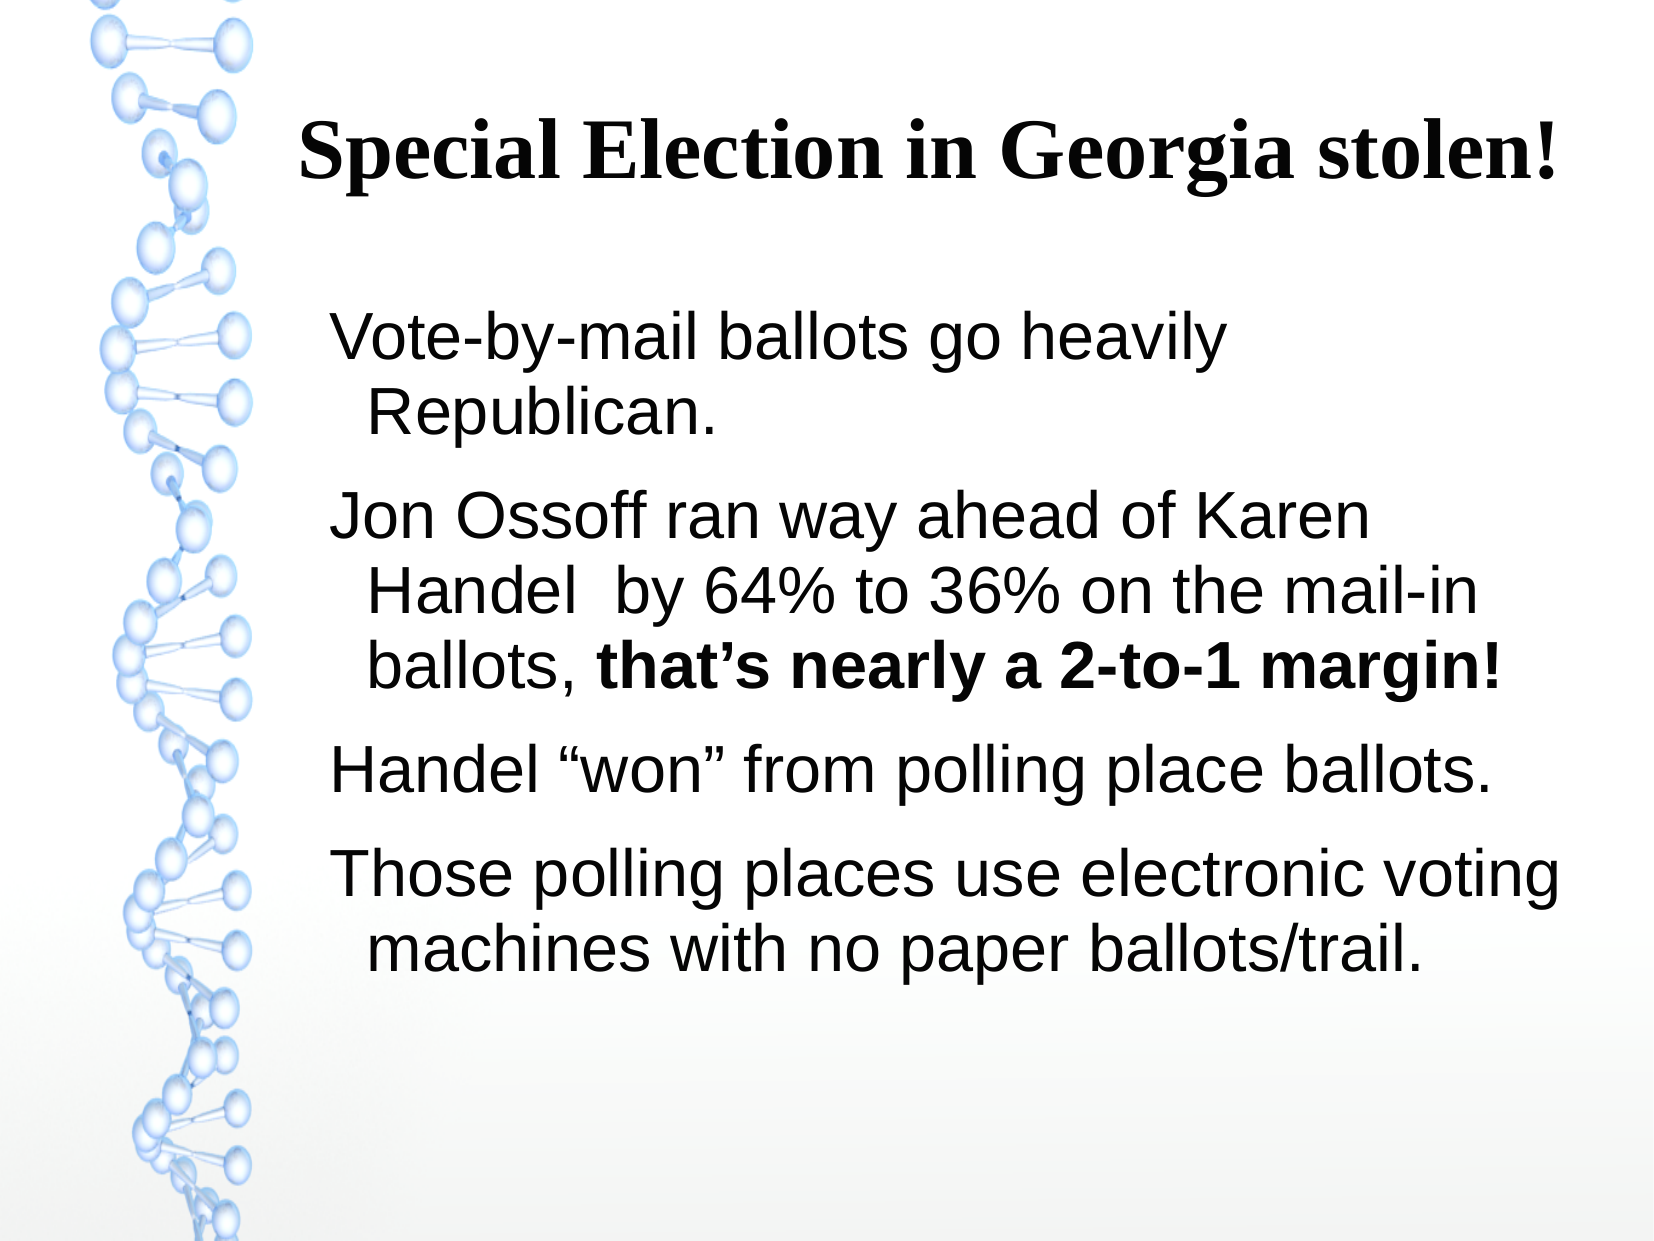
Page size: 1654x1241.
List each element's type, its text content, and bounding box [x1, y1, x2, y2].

picture [0, 0, 1654, 1241]
list Vote-by-mail ballots go heavily Republican. Jon Ossoff ran way ahead of Karen Handel by 64% to 36% on the mail-in ballots, that’s nearly a 2-to-1 margin! Handel “won” from polling place ballots. Those polling places use electronic voting machines with no paper ballots/trail. [265, 299, 1595, 1019]
title Special Election in Georgia stolen! [265, 47, 1595, 252]
